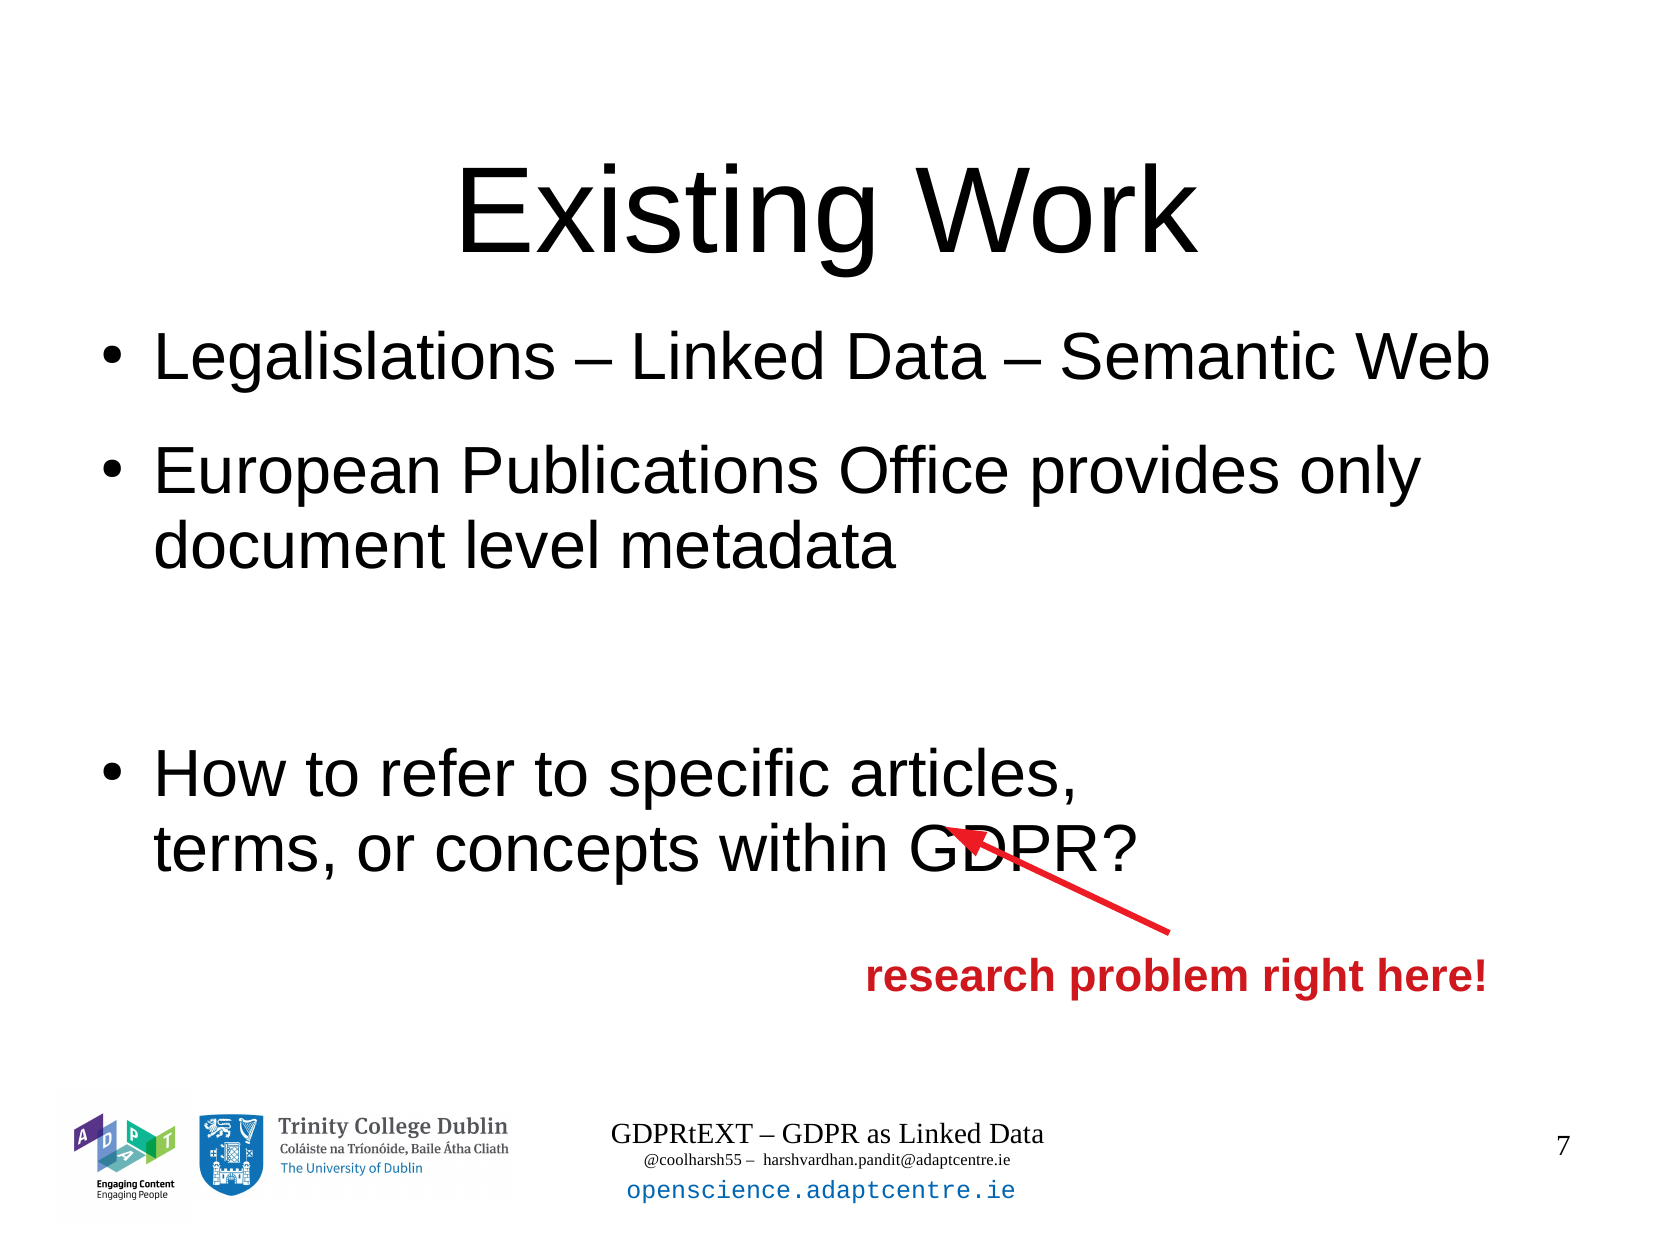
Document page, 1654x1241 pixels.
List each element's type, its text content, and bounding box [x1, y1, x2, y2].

text_box research problem right here! [850, 942, 1536, 1043]
picture [196, 1111, 512, 1199]
list Legalislations – Linked Data – Semantic Web European Publications Office provides only document level metadata How to refer to specific articles, terms, or concepts within GDPR? [82, 318, 1571, 1010]
picture [54, 1086, 195, 1227]
title Existing Work [82, 112, 1571, 308]
